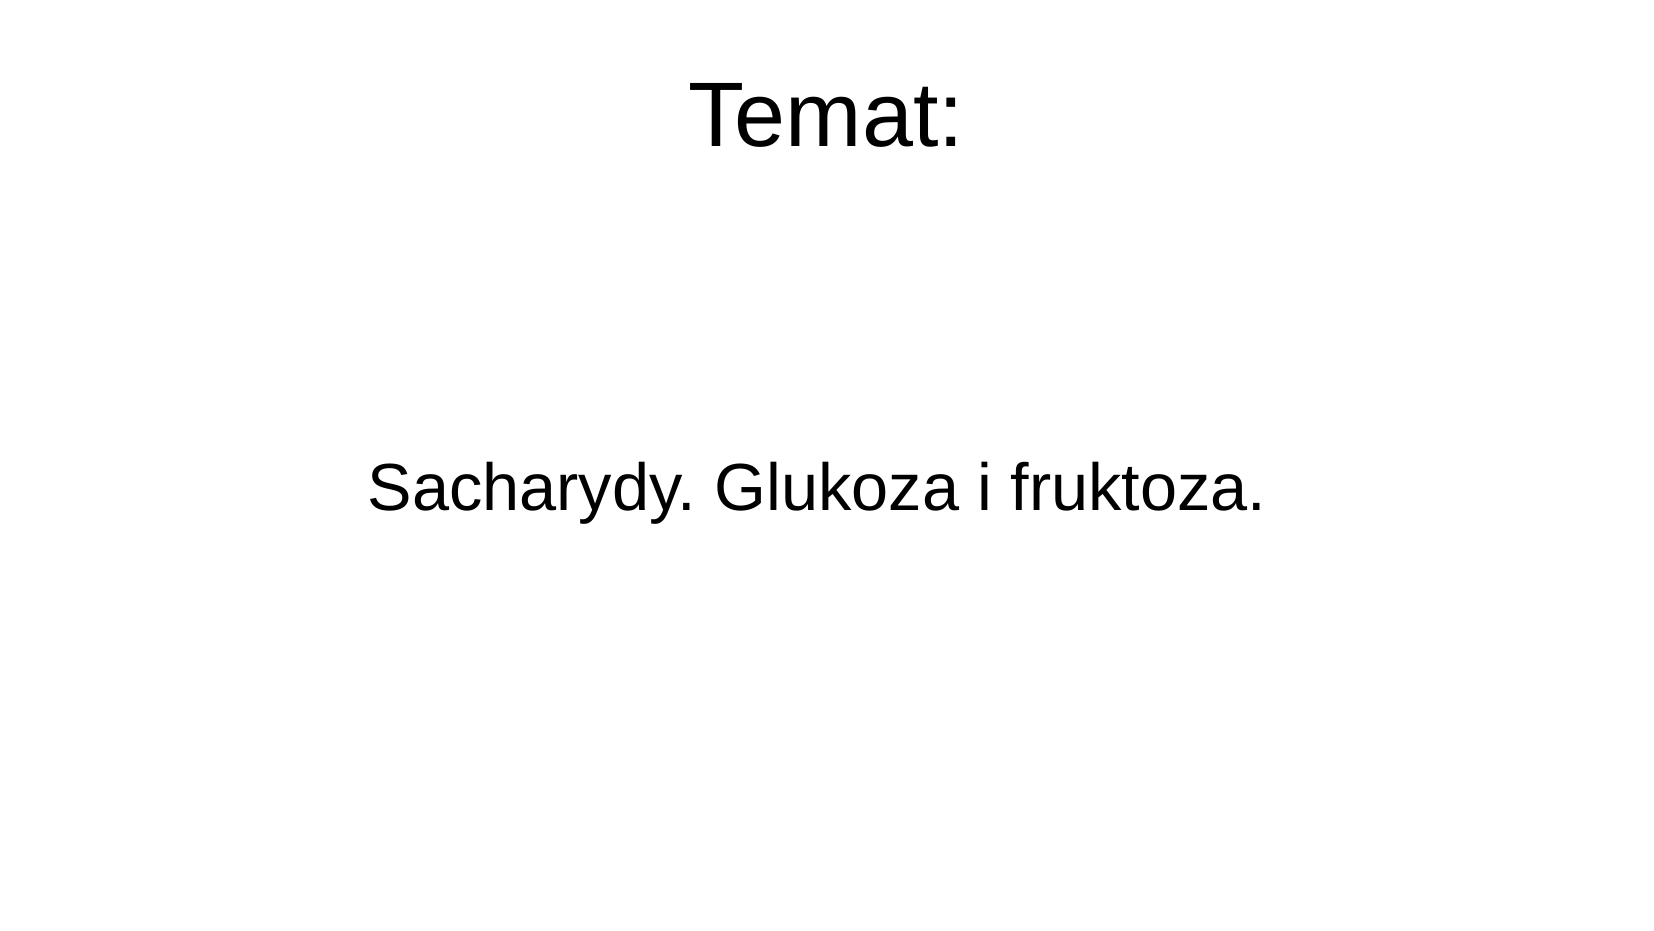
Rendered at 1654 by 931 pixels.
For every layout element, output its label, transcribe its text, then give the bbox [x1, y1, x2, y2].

subtitle Sacharydy. Glukoza i fruktoza. [82, 217, 1571, 758]
title Temat: [82, 37, 1571, 193]
